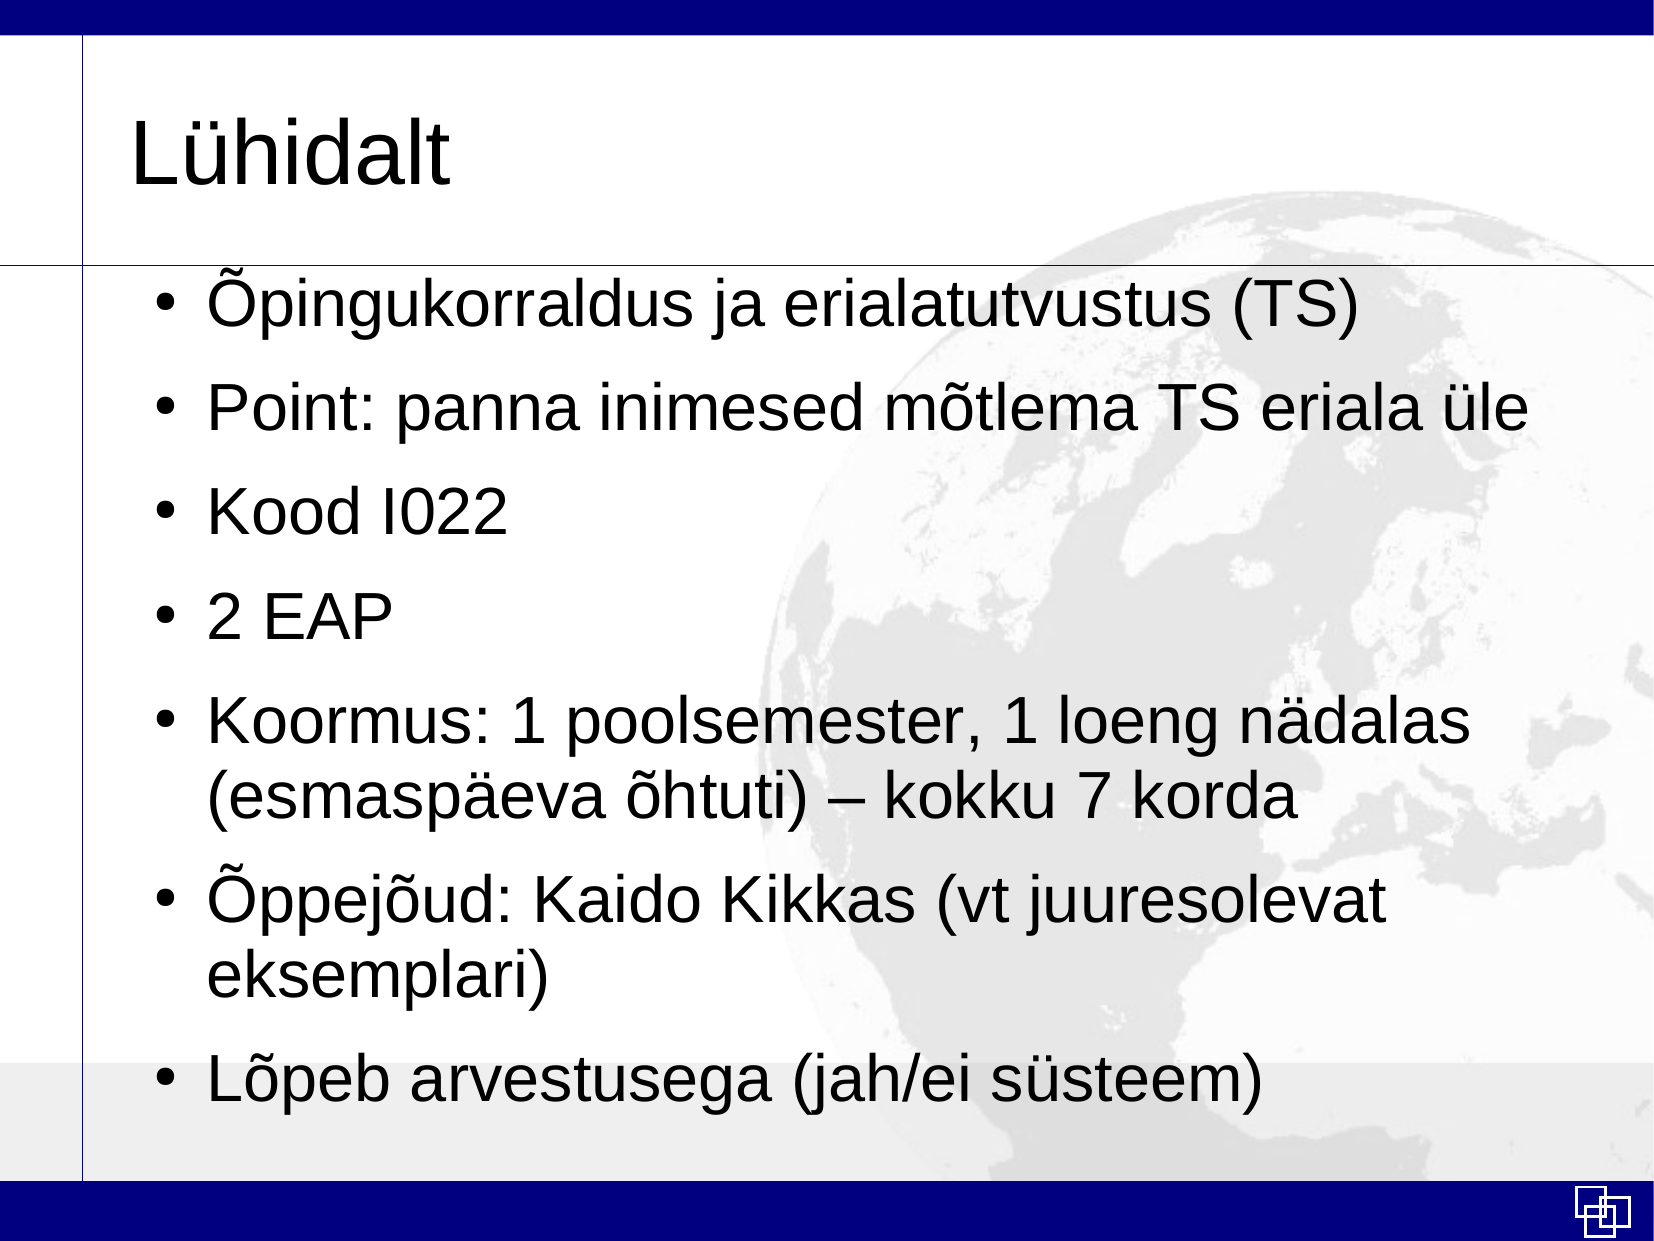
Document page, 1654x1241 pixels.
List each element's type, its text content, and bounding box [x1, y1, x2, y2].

title Lühidalt [129, 49, 1619, 257]
list Õpingukorraldus ja erialatutvustus (TS) Point: panna inimesed mõtlema TS eriala üle Kood I022 2 EAP Koormus: 1 poolsemester, 1 loeng nädalas (esmaspäeva õhtuti) – kokku 7 korda Õppejõud: Kaido Kikkas (vt juuresolevat eksemplari) Lõpeb arvestusega (jah/ei süsteem) [135, 265, 1625, 1116]
